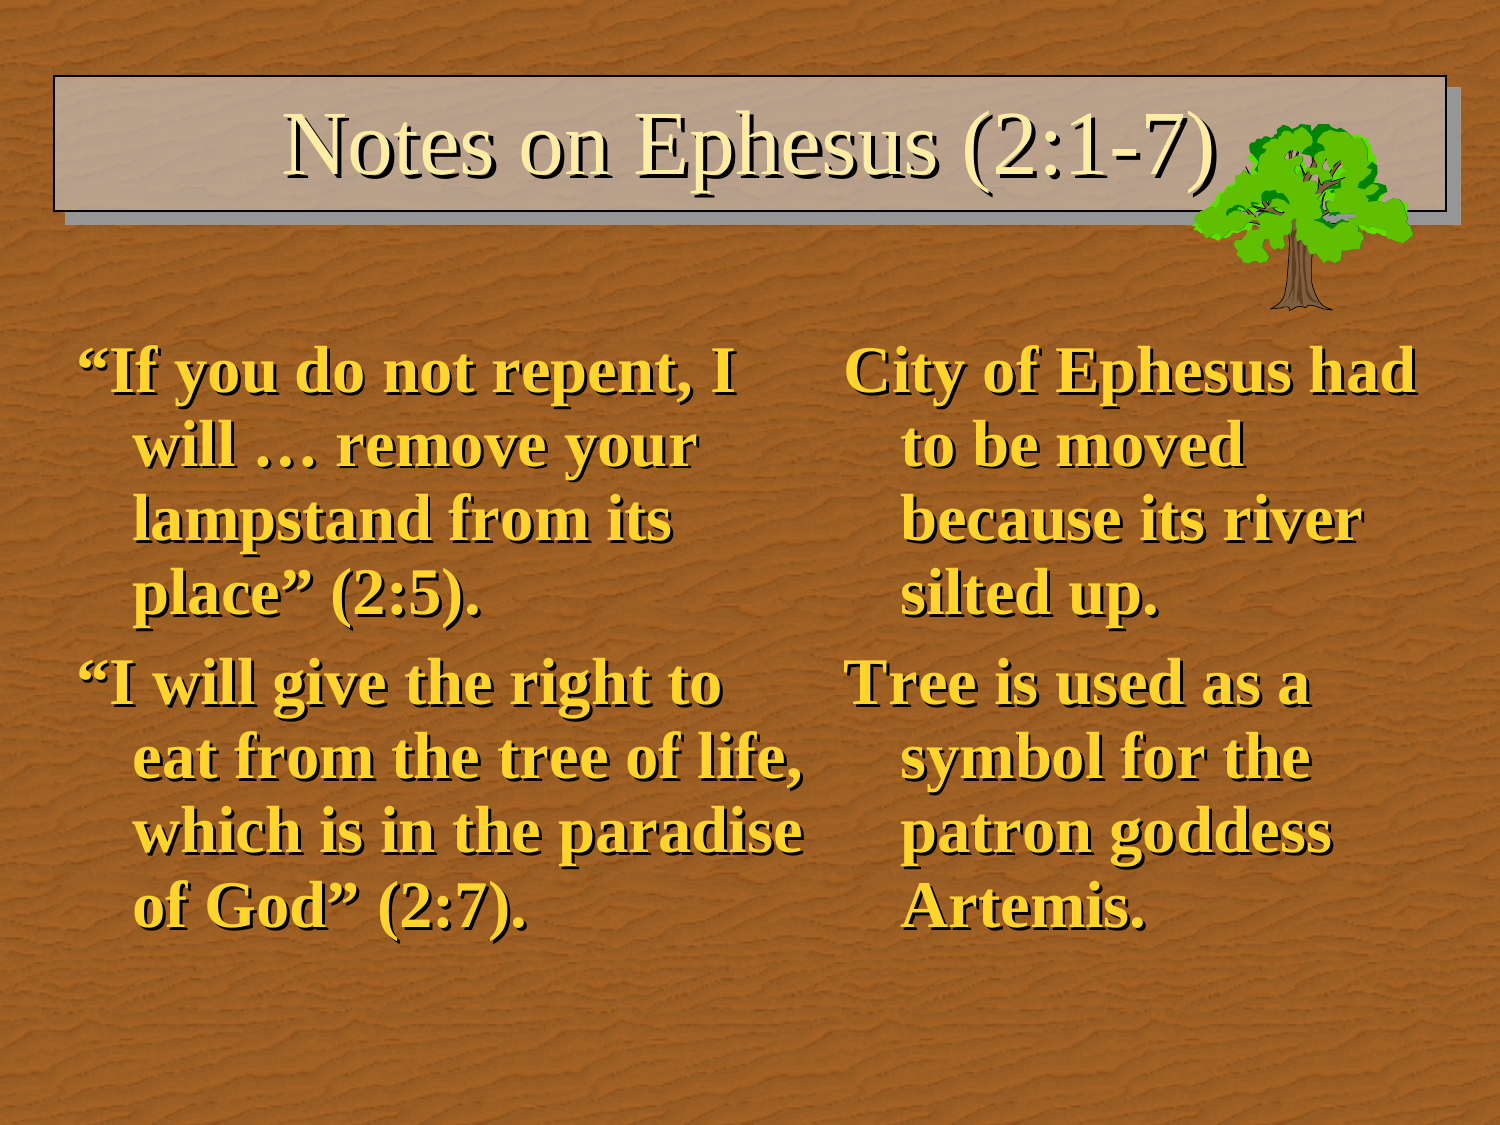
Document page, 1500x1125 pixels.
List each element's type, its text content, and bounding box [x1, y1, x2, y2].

picture [0, 0, 1500, 1125]
title Notes on Ephesus (2:1-7) [65, 85, 1435, 203]
list “If you do not repent, I will … remove your lampstand from its place” (2:5). “I will give the right to eat from the tree of life, which is in the paradise of God” (2:7). [60, 324, 828, 990]
list City of Ephesus had to be moved because its river silted up. Tree is used as a symbol for the patron goddess Artemis. [828, 324, 1448, 990]
chart [1191, 124, 1415, 312]
